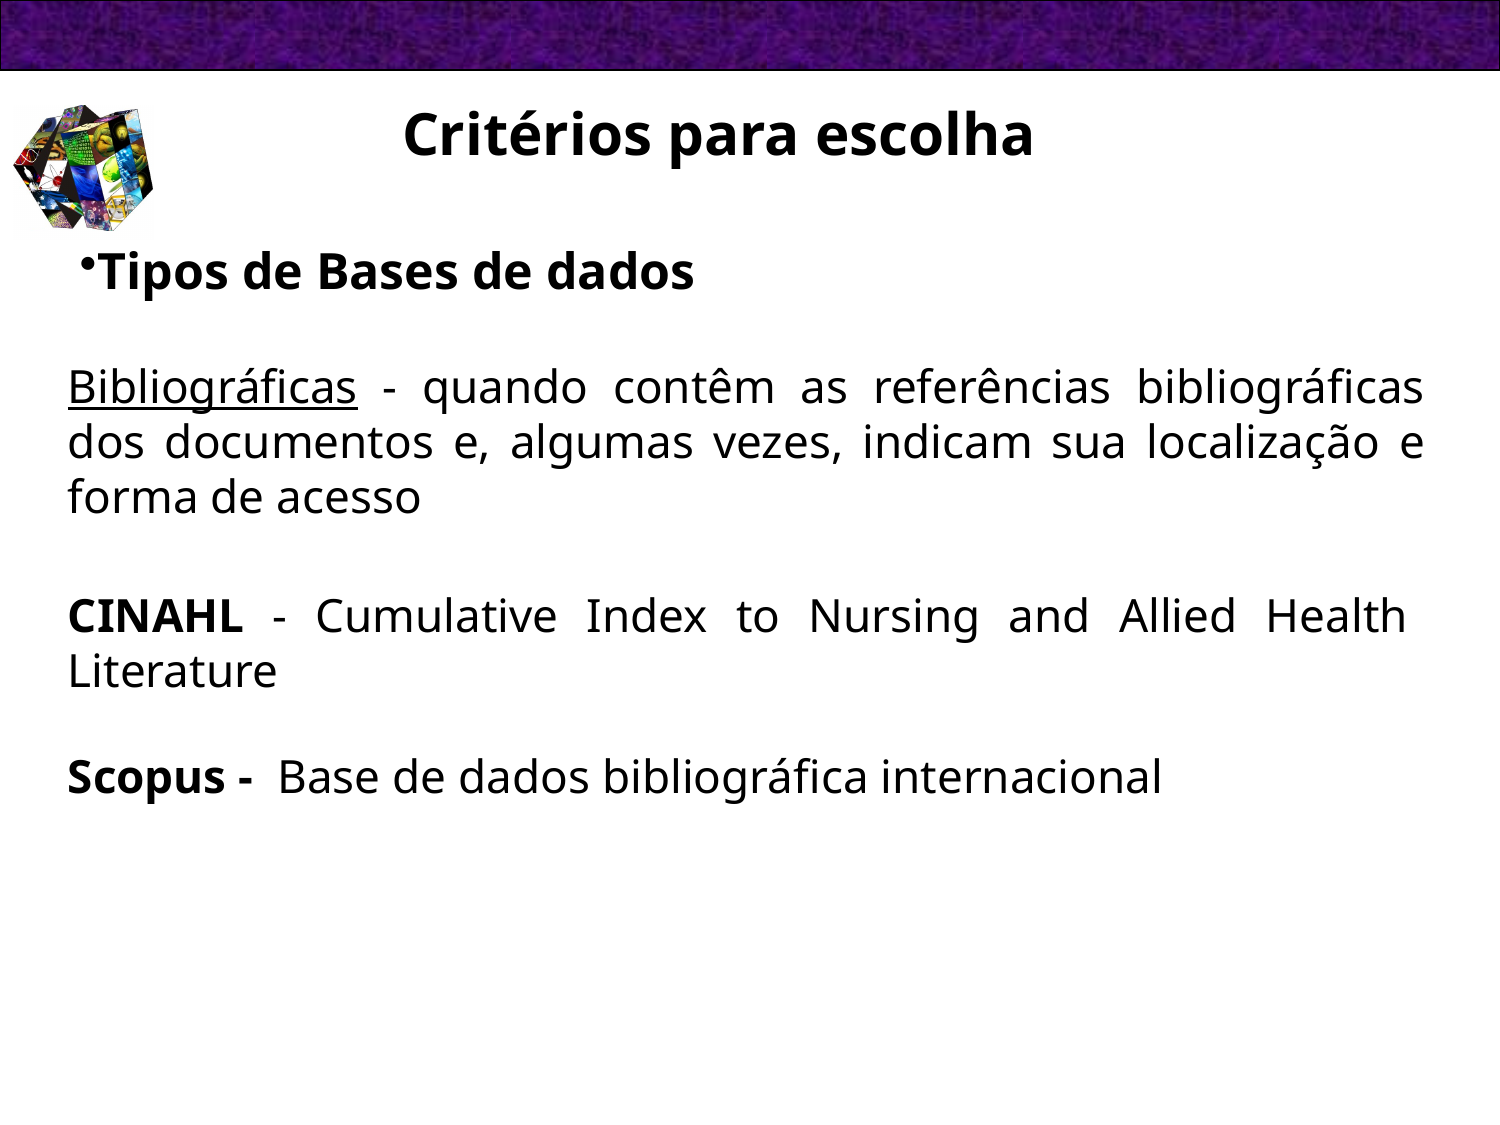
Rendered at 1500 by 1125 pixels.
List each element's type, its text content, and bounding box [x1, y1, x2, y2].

text_box Tipos de Bases de dados [64, 231, 1123, 307]
text_box CINAHL - Cumulative Index to Nursing and Allied Health Literature [53, 579, 1424, 705]
text_box Critérios para escolha [206, 90, 1232, 175]
picture [1, 1, 1499, 69]
text_box Bibliográficas - quando contêm as referências bibliográficas dos documentos e, algumas vezes, indicam sua localização e forma de acesso [53, 350, 1441, 530]
text_box Scopus - Base de dados bibliográfica internacional [53, 740, 1424, 811]
